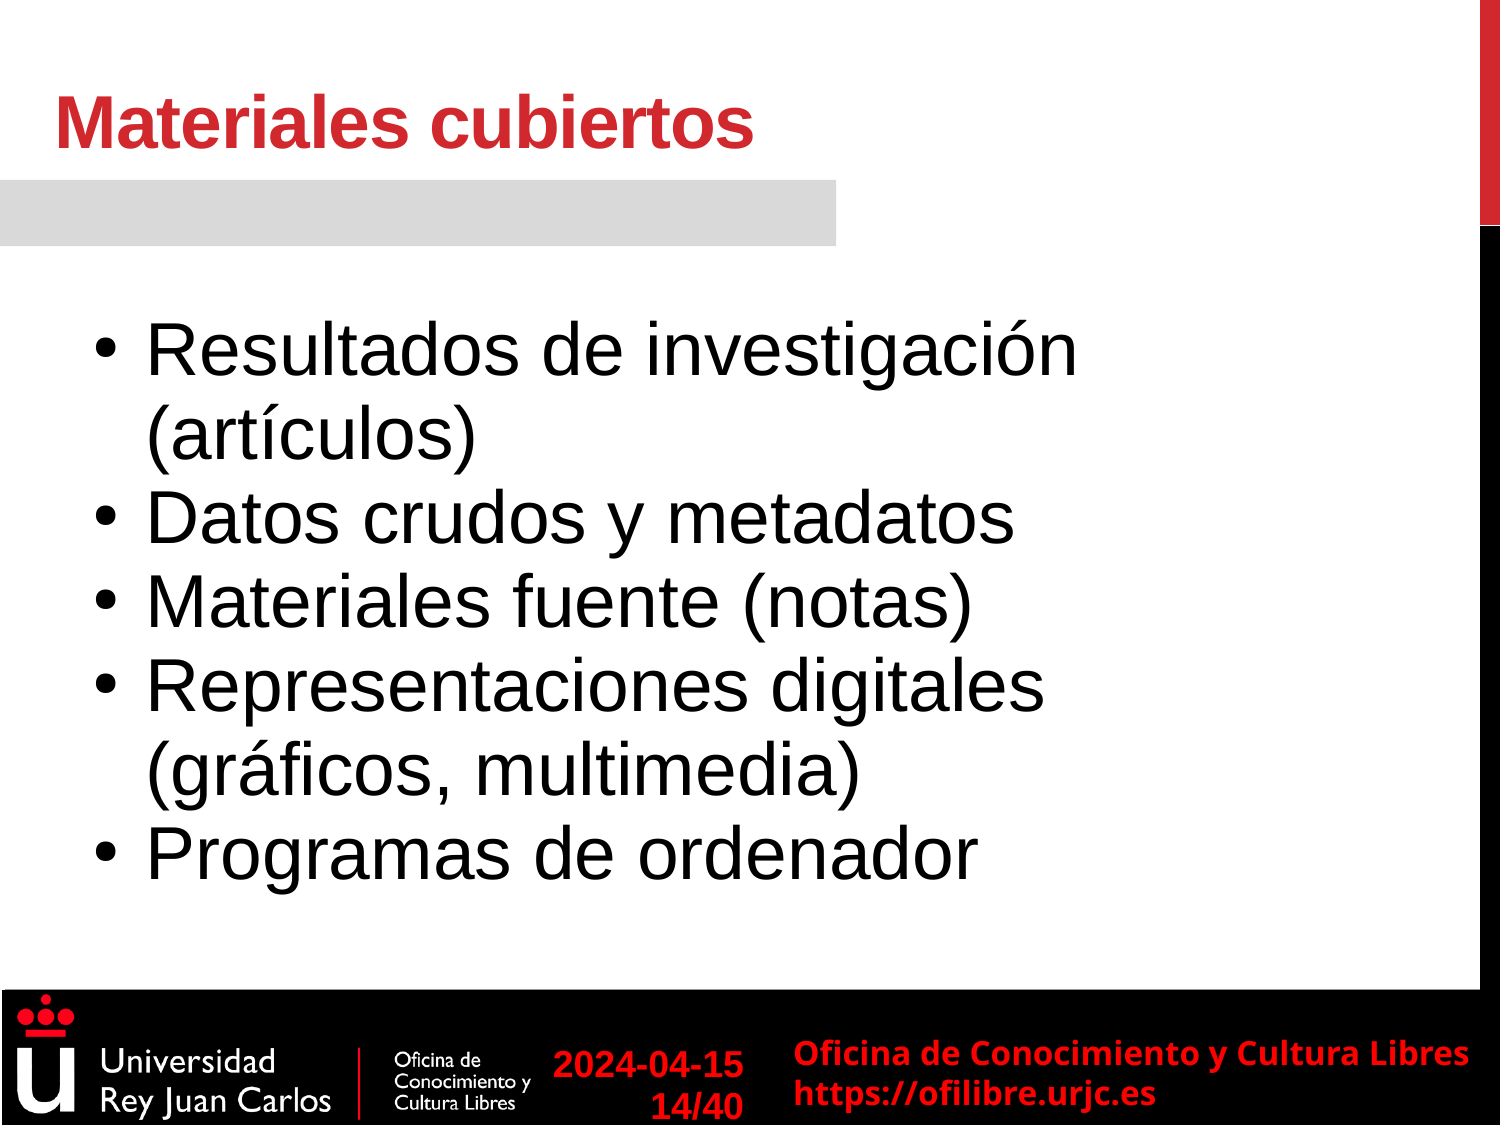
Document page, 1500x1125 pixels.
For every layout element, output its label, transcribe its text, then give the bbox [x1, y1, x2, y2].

text_box Resultados de investigación (artículos) Datos crudos y metadatos Materiales fuente (notas) Representaciones digitales (gráficos, multimedia) Programas de ordenador [60, 299, 1254, 903]
title [75, 15, 1425, 172]
text_box Materiales cubiertos [39, 24, 1366, 172]
picture [17, 994, 531, 1120]
